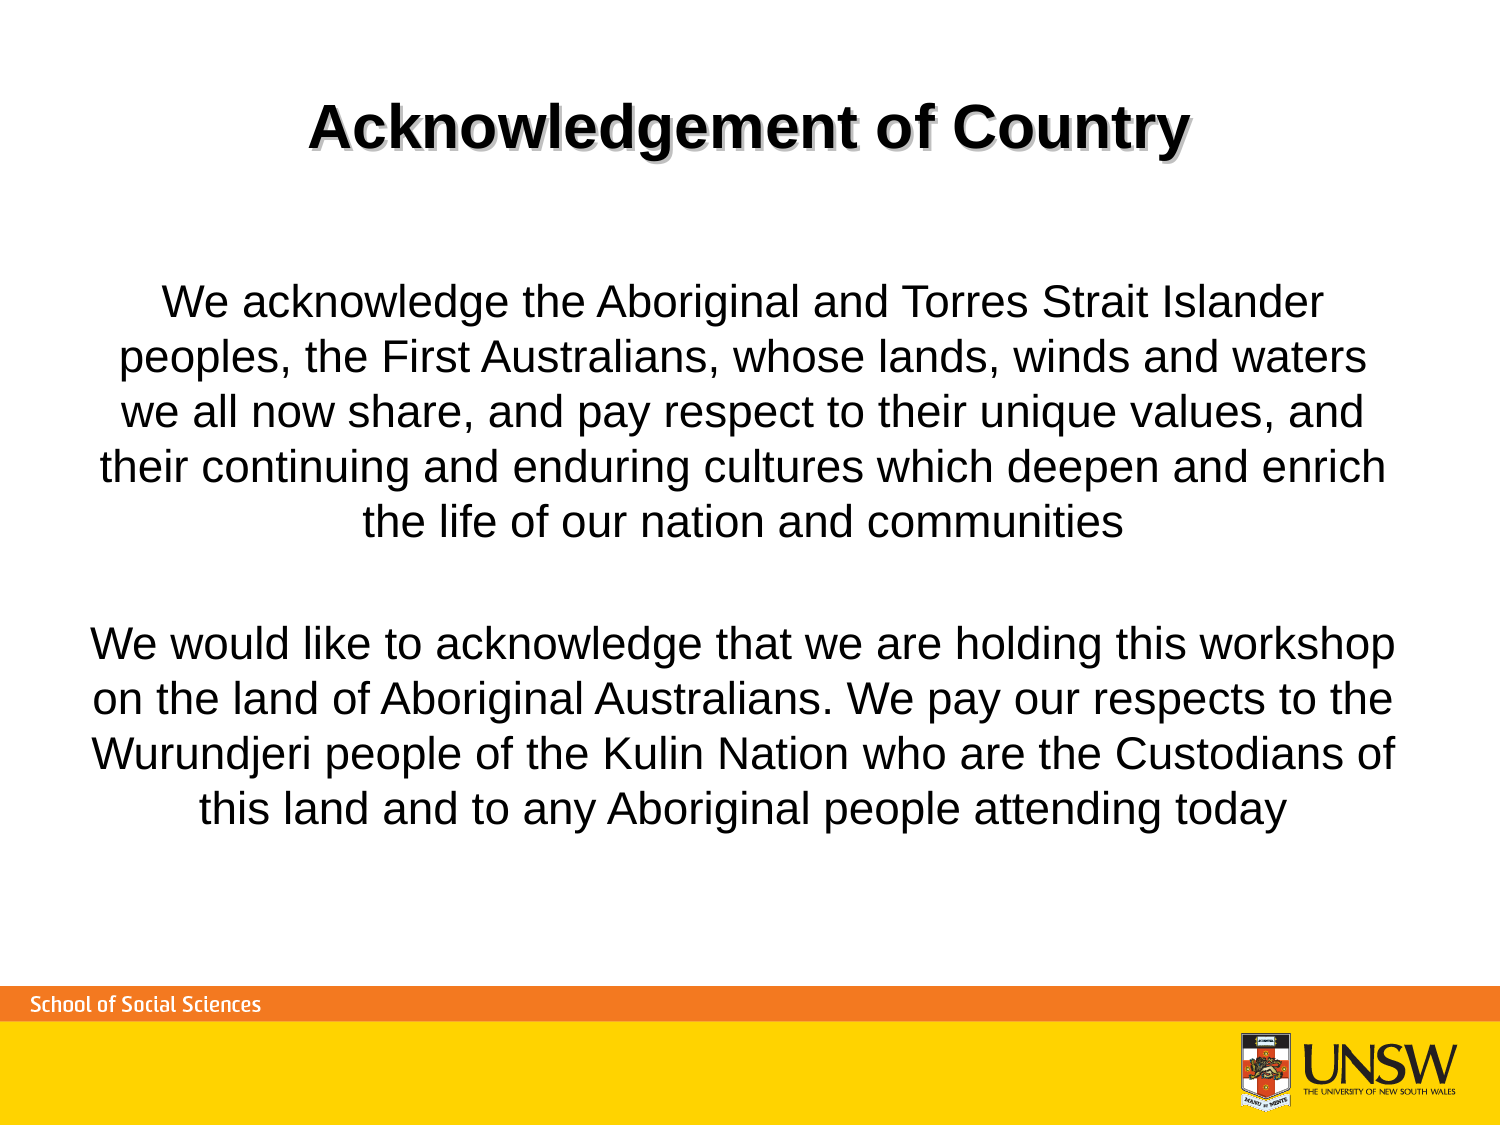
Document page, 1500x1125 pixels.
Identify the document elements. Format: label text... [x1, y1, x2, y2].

list We acknowledge the Aboriginal and Torres Strait Islander peoples, the First Australians, whose lands, winds and waters we all now share, and pay respect to their unique values, and their continuing and enduring cultures which deepen and enrich the life of our nation and communities We would like to acknowledge that we are holding this workshop on the land of Aboriginal Australians. We pay our respects to the Wurundjeri people of the Kulin Nation who are the Custodians of this land and to any Aboriginal people attending today [75, 208, 1426, 953]
title Acknowledgement of Country [75, 78, 1426, 208]
